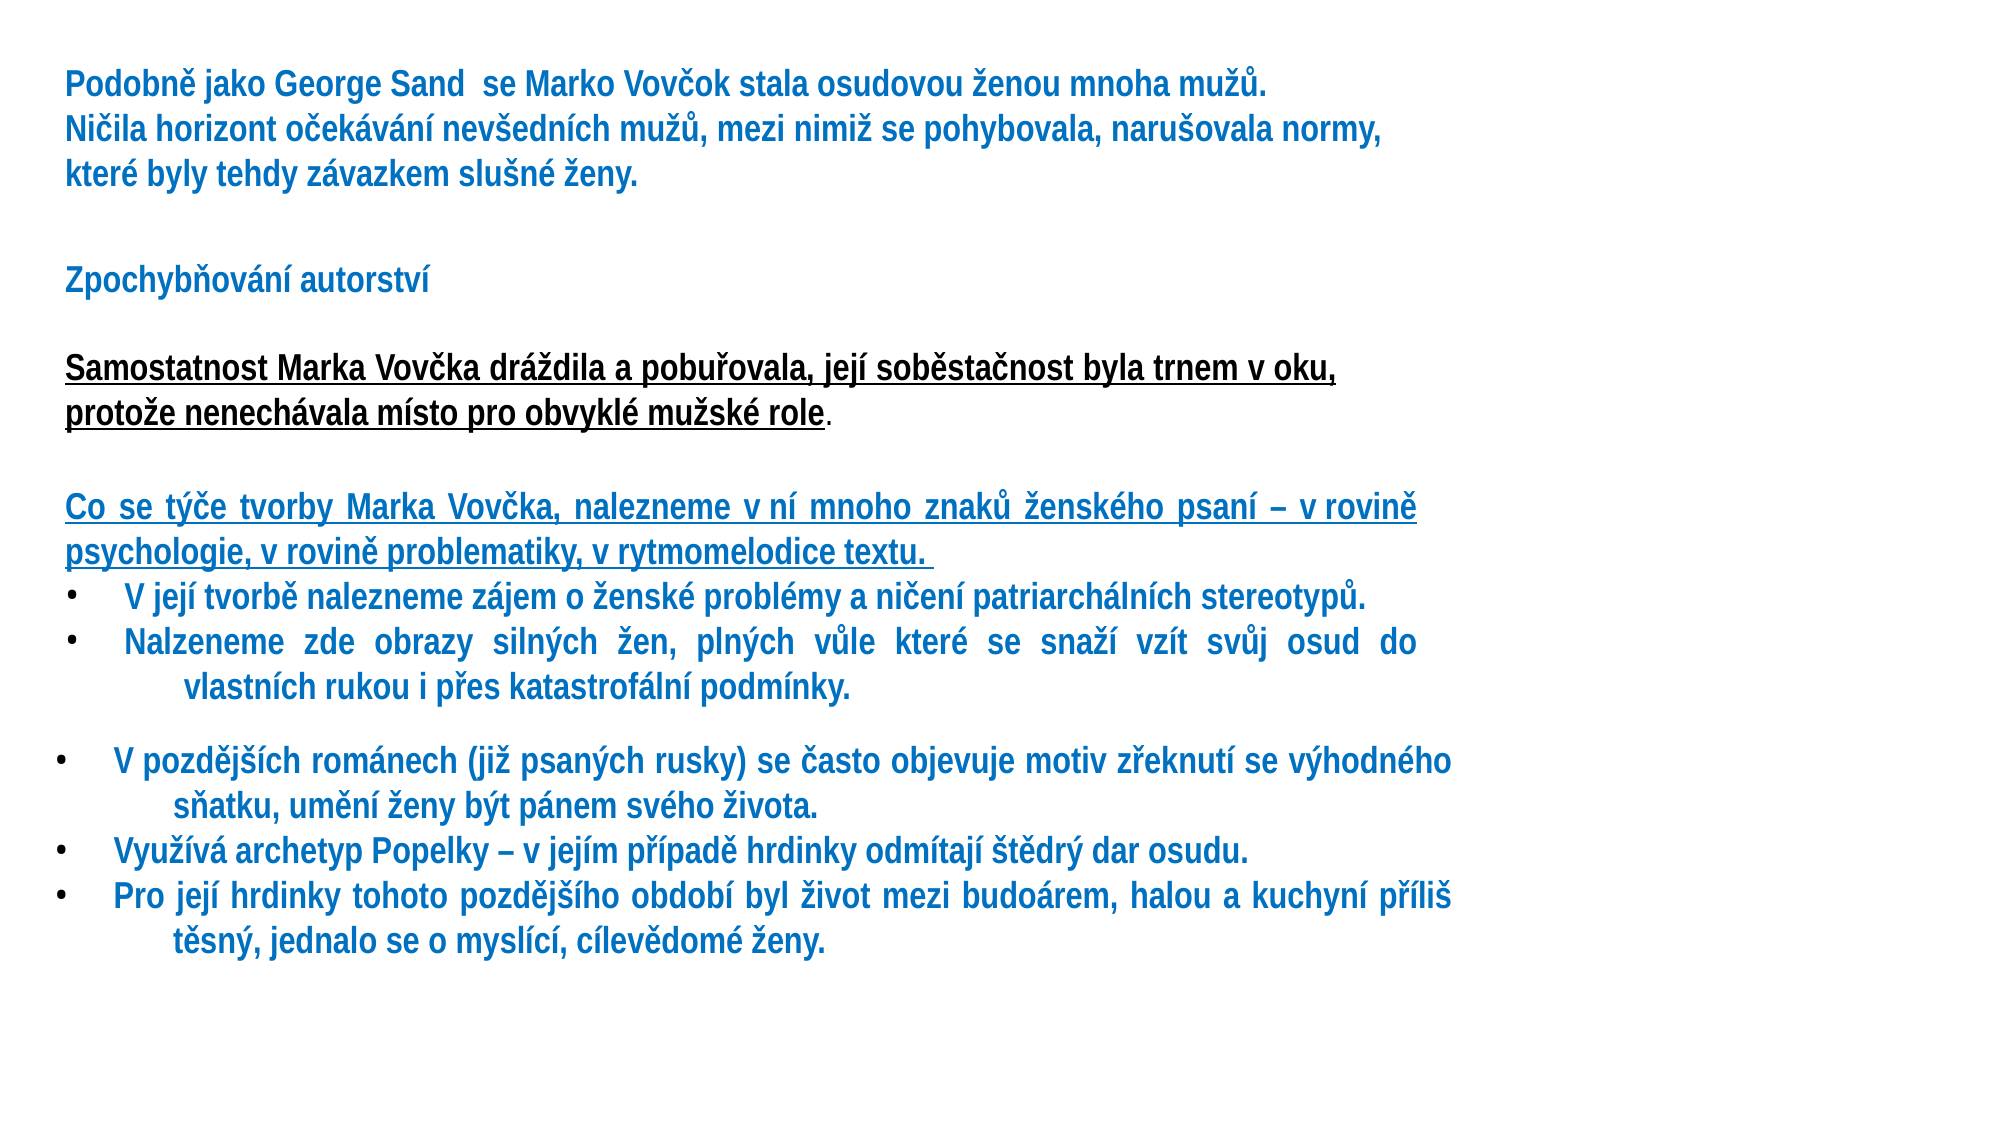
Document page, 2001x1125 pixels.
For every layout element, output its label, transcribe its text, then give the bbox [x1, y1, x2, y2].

text_box Podobně jako George Sand se Marko Vovčok stala osudovou ženou mnoha mužů. Ničila horizont očekávání nevšedních mužů, mezi nimiž se pohybovala, narušovala normy, které byly tehdy závazkem slušné ženy. [50, 52, 1397, 202]
text_box Zpochybňování autorství [50, 248, 453, 308]
text_box V pozdějších románech (již psaných rusky) se často objevuje motiv zřeknutí se výhodného sňatku, umění ženy být pánem svého života. Využívá archetyp Popelky – v jejím případě hrdinky odmítají štědrý dar osudu. Pro její hrdinky tohoto pozdějšího období byl život mezi budoárem, halou a kuchyní příliš těsný, jednalo se o myslící, cílevědomé ženy. [39, 728, 1467, 972]
text_box Samostatnost Marka Vovčka dráždila a pobuřovala, její soběstačnost byla trnem v oku, protože nenechávala místo pro obvyklé mužské role. [50, 335, 1420, 441]
text_box Co se týče tvorby Marka Vovčka, nalezneme v ní mnoho znaků ženského psaní – v rovině psychologie, v rovině problematiky, v rytmomelodice textu. V její tvorbě nalezneme zájem o ženské problémy a ničení patriarchálních stereotypů. Nalzeneme zde obrazy silných žen, plných vůle které se snaží vzít svůj osud do vlastních rukou i přes katastrofální podmínky. [50, 475, 1432, 715]
